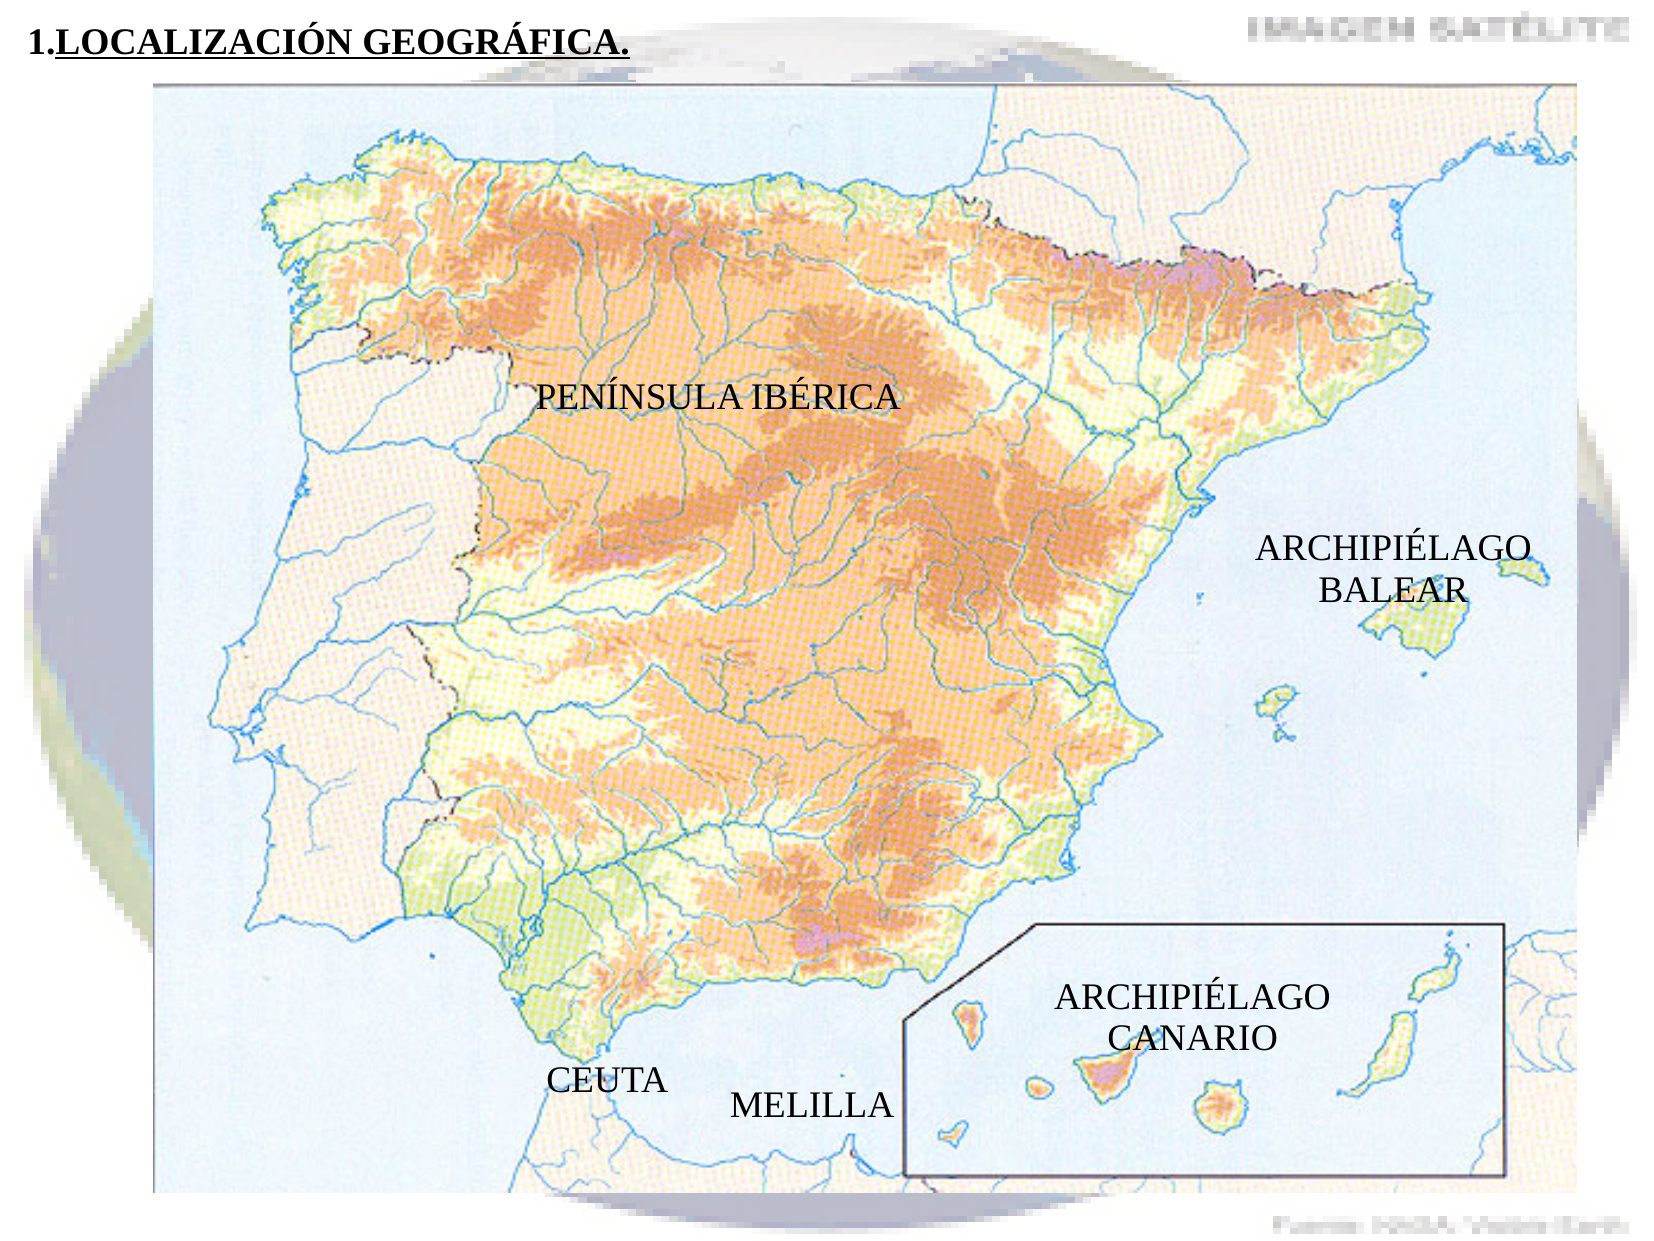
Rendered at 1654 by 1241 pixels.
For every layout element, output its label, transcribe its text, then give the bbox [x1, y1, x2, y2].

text_box ARCHIPIÉLAGO BALEAR [1240, 519, 1552, 620]
picture [0, 0, 1654, 1241]
text_box ARCHIPIÉLAGO CANARIO [1039, 968, 1351, 1069]
text_box 1.LOCALIZACIÓN GEOGRÁFICA. [12, 14, 645, 72]
text_box PENÍNSULA IBÉRICA [520, 368, 922, 426]
text_box CEUTA [531, 1051, 686, 1109]
text_box MELILLA [715, 1076, 910, 1134]
